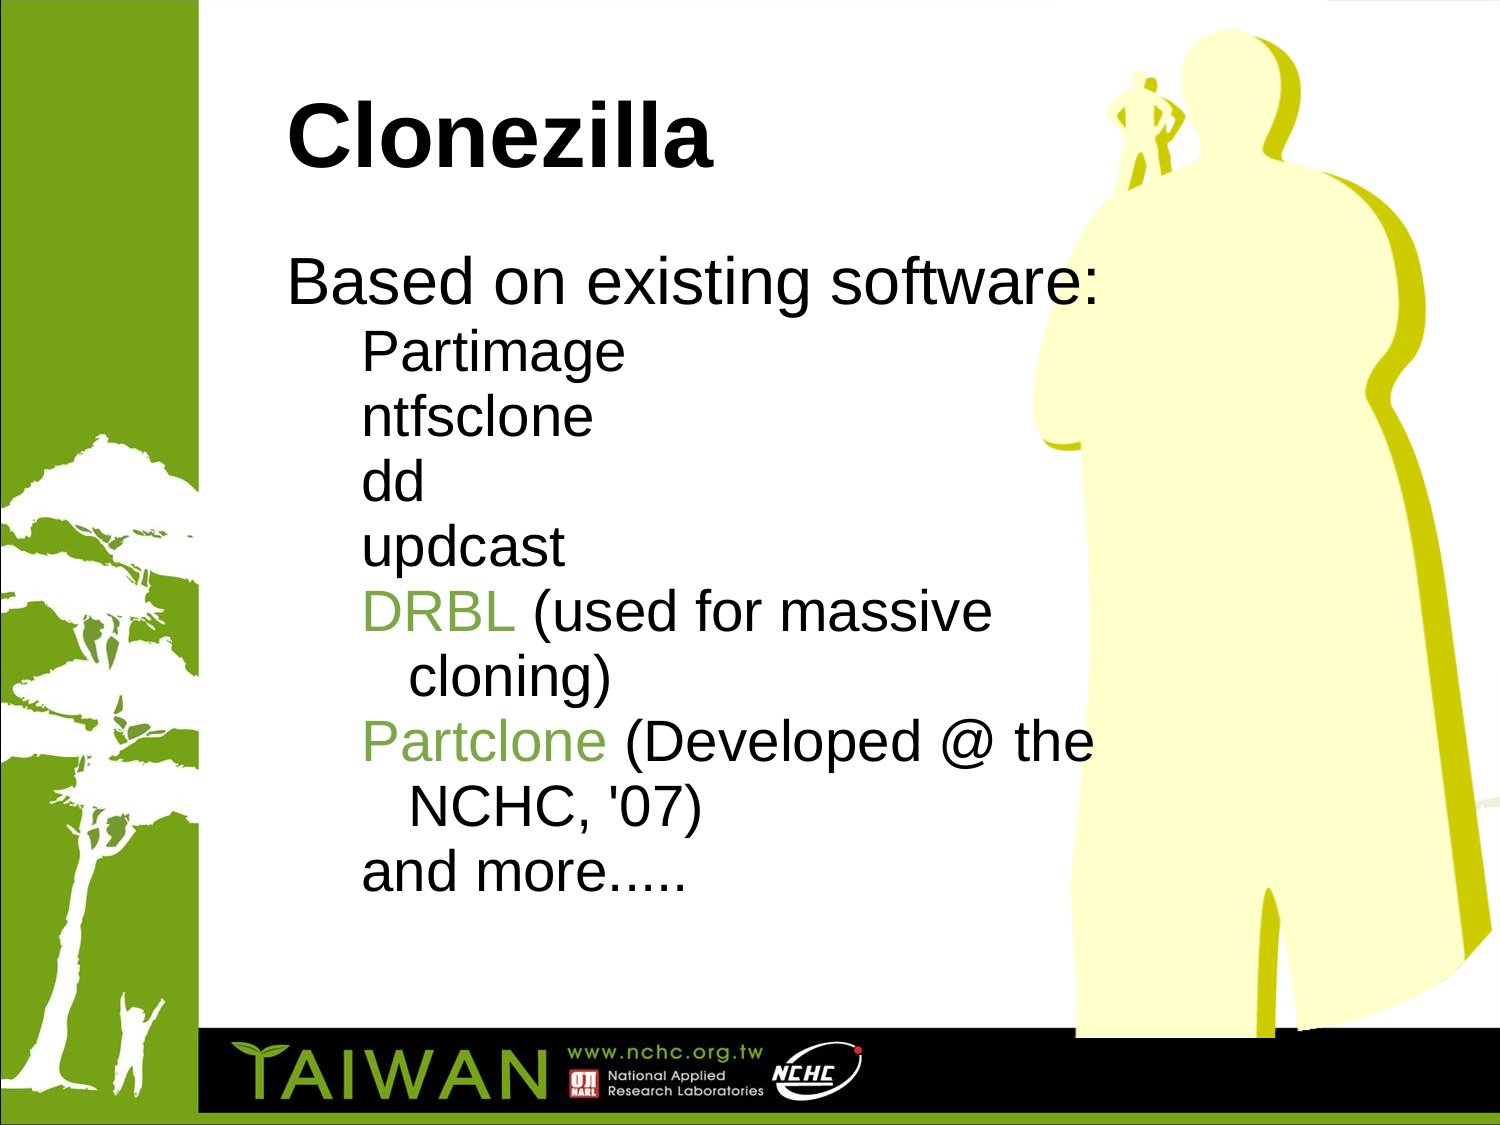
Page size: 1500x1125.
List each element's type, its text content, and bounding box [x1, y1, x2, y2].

text_box Based on existing software: Partimage ntfsclone dd updcast DRBL (used for massive cloning) Partclone (Developed @ the NCHC, '07) and more..... [271, 236, 1188, 911]
picture [0, 0, 1500, 1125]
title Clonezilla [271, 37, 1490, 241]
